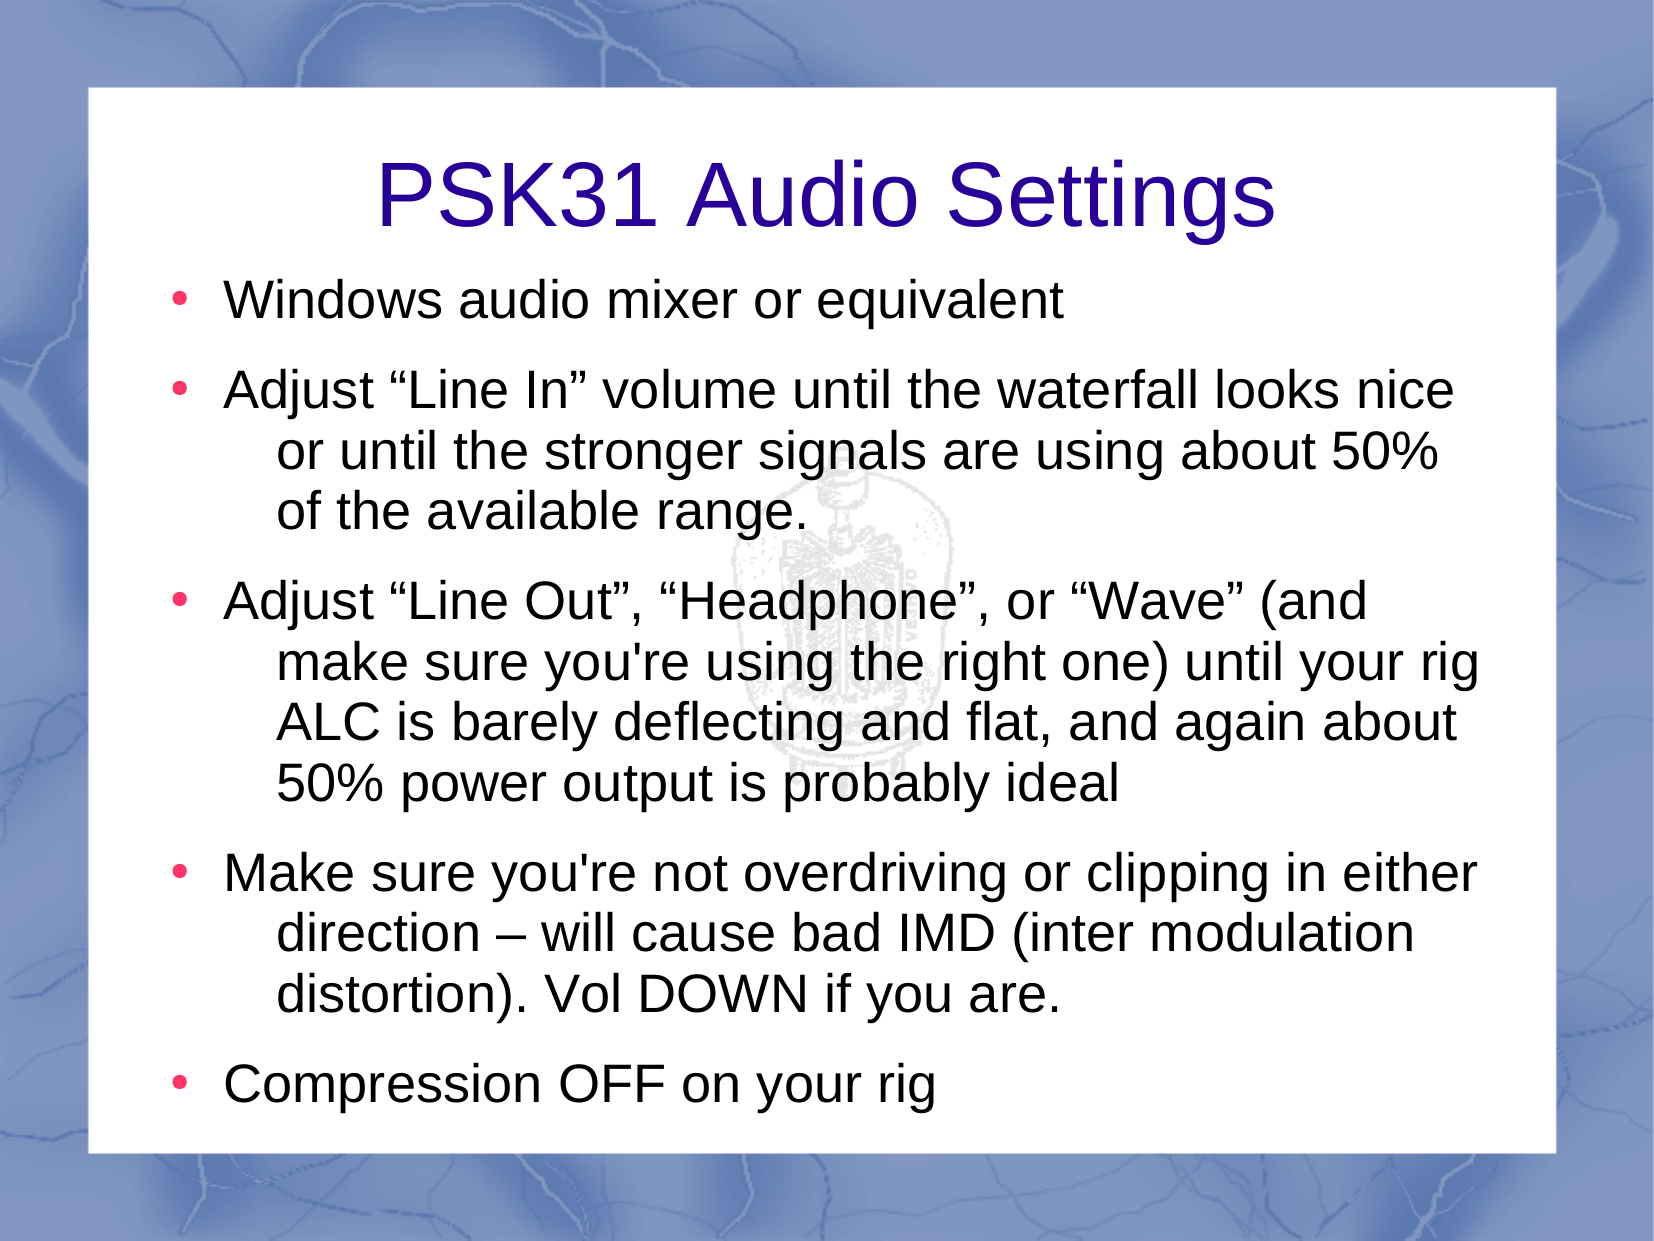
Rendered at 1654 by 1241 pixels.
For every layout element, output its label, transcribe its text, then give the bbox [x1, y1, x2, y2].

picture [0, 0, 1654, 1241]
list Windows audio mixer or equivalent Adjust “Line In” volume until the waterfall looks nice or until the stronger signals are using about 50% of the available range. Adjust “Line Out”, “Headphone”, or “Wave” (and make sure you're using the right one) until your rig ALC is barely deflecting and flat, and again about 50% power output is probably ideal Make sure you're not overdriving or clipping in either direction – will cause bad IMD (inter modulation distortion). Vol DOWN if you are. Compression OFF on your rig [134, 269, 1493, 1115]
title PSK31 Audio Settings [118, 90, 1536, 298]
